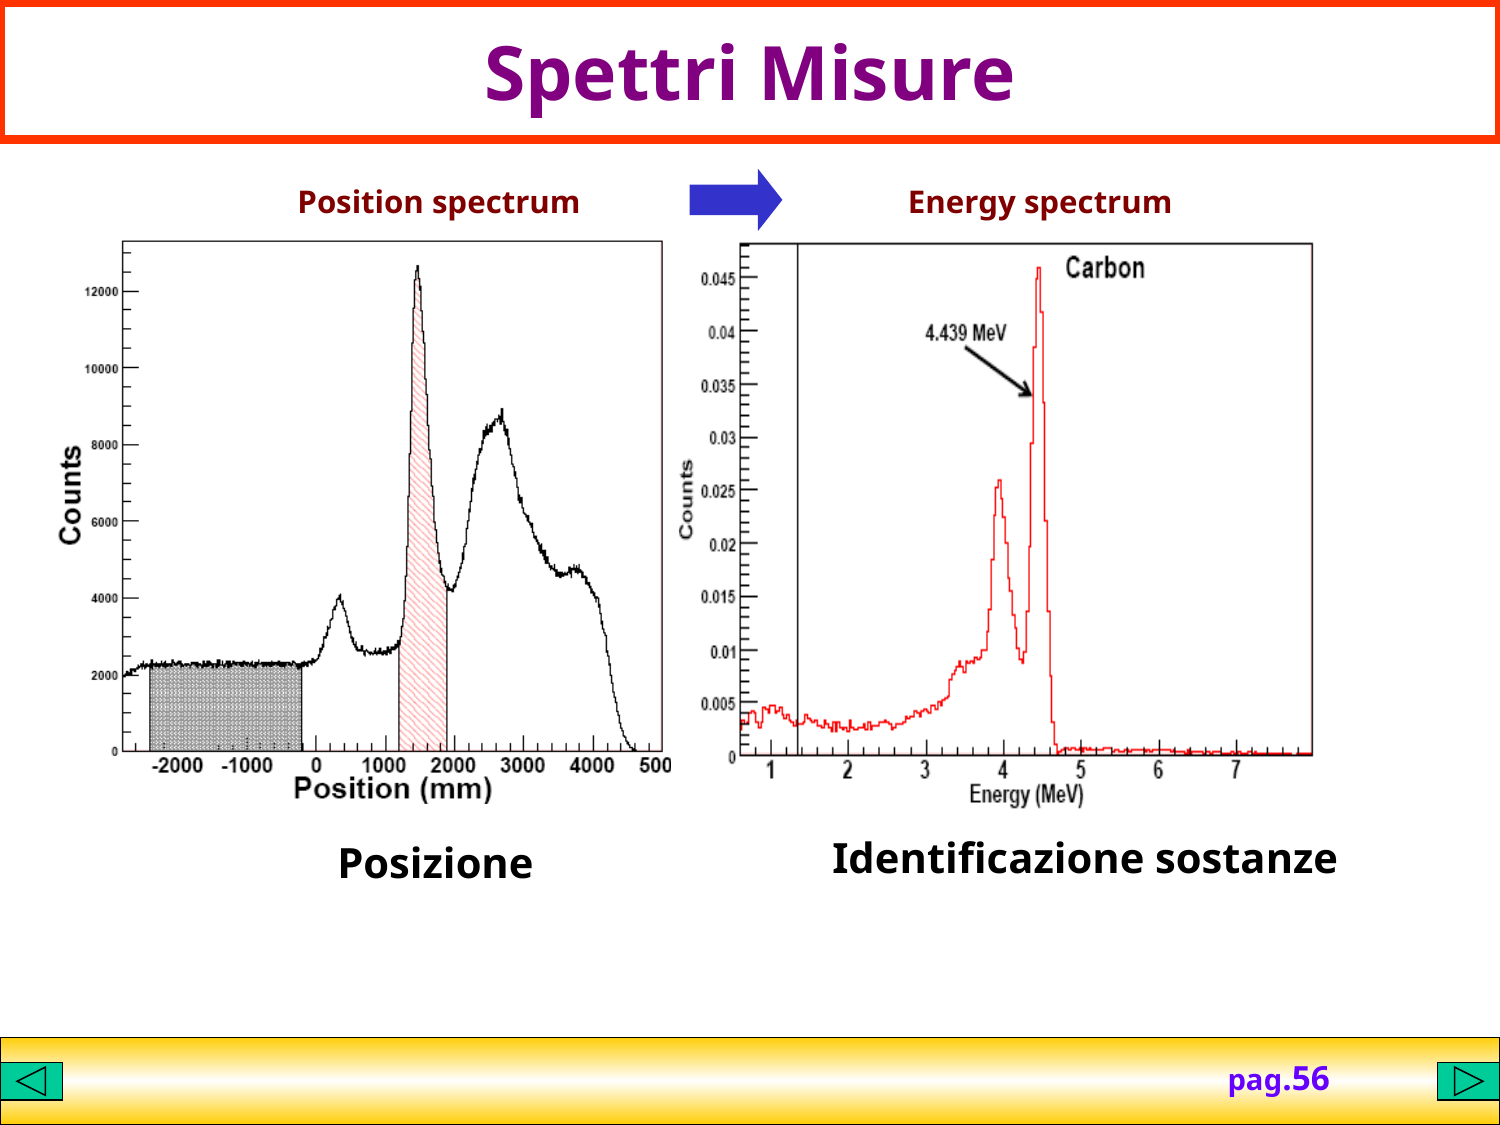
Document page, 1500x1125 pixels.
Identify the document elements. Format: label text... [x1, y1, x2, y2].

text_box Energy spectrum [894, 175, 1227, 227]
text_box [690, 170, 782, 229]
text_box Identificazione sostanze [818, 825, 1352, 890]
title Spettri Misure [0, 2, 1500, 140]
picture [56, 233, 1316, 814]
text_box Posizione [323, 829, 548, 894]
text_box Position spectrum [283, 175, 617, 227]
